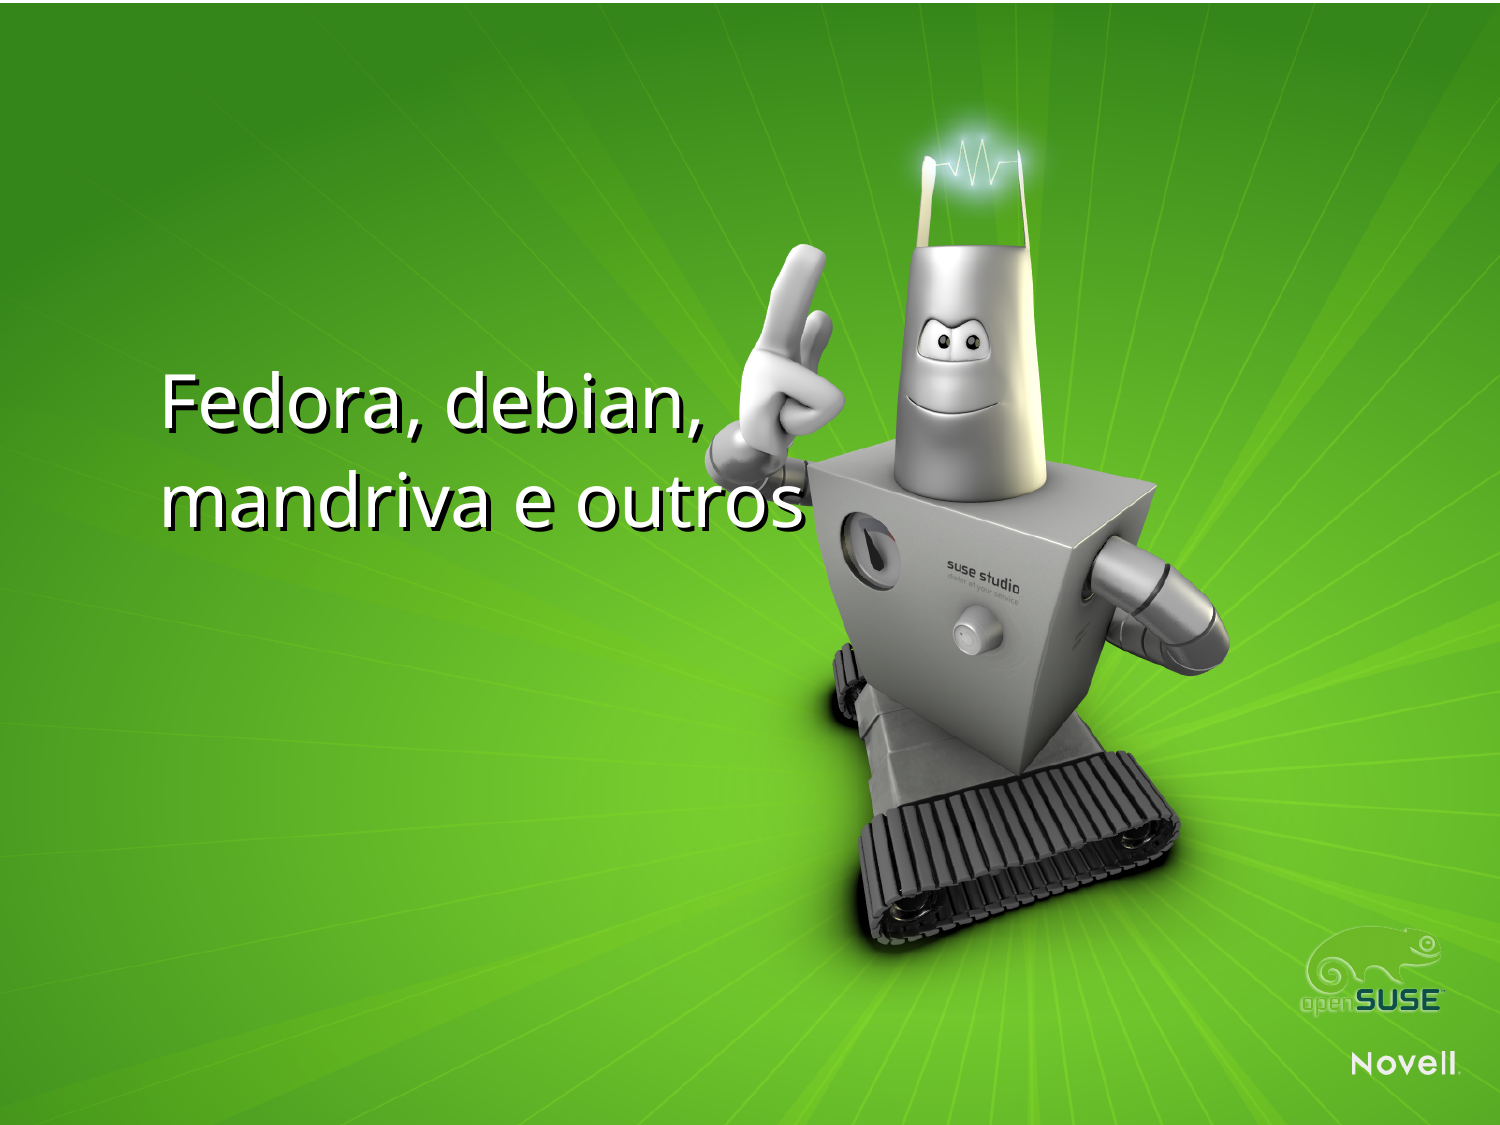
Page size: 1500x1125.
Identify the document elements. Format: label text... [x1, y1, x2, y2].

title Fedora, debian, mandriva e outros [158, 161, 858, 736]
picture [0, 3, 1500, 1125]
